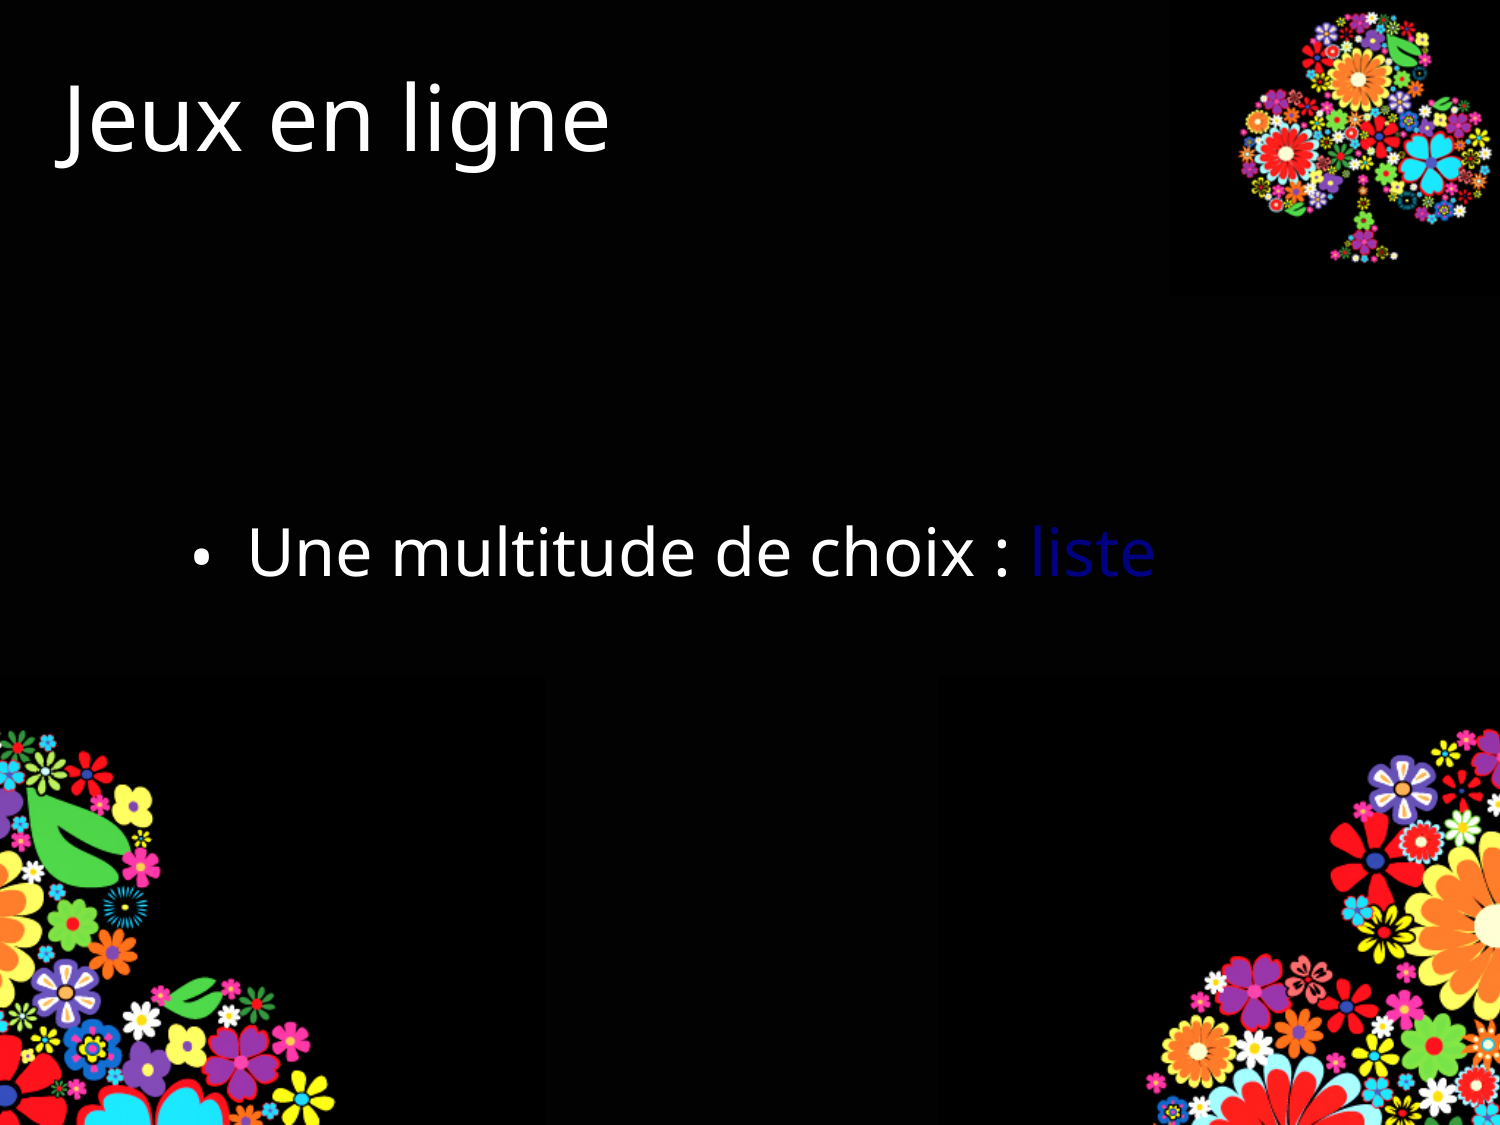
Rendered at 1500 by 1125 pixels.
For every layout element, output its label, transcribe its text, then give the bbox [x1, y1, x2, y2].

title Jeux en ligne [47, 51, 1500, 178]
picture [0, 0, 1500, 1125]
list Une multitude de choix : liste [174, 287, 1375, 923]
